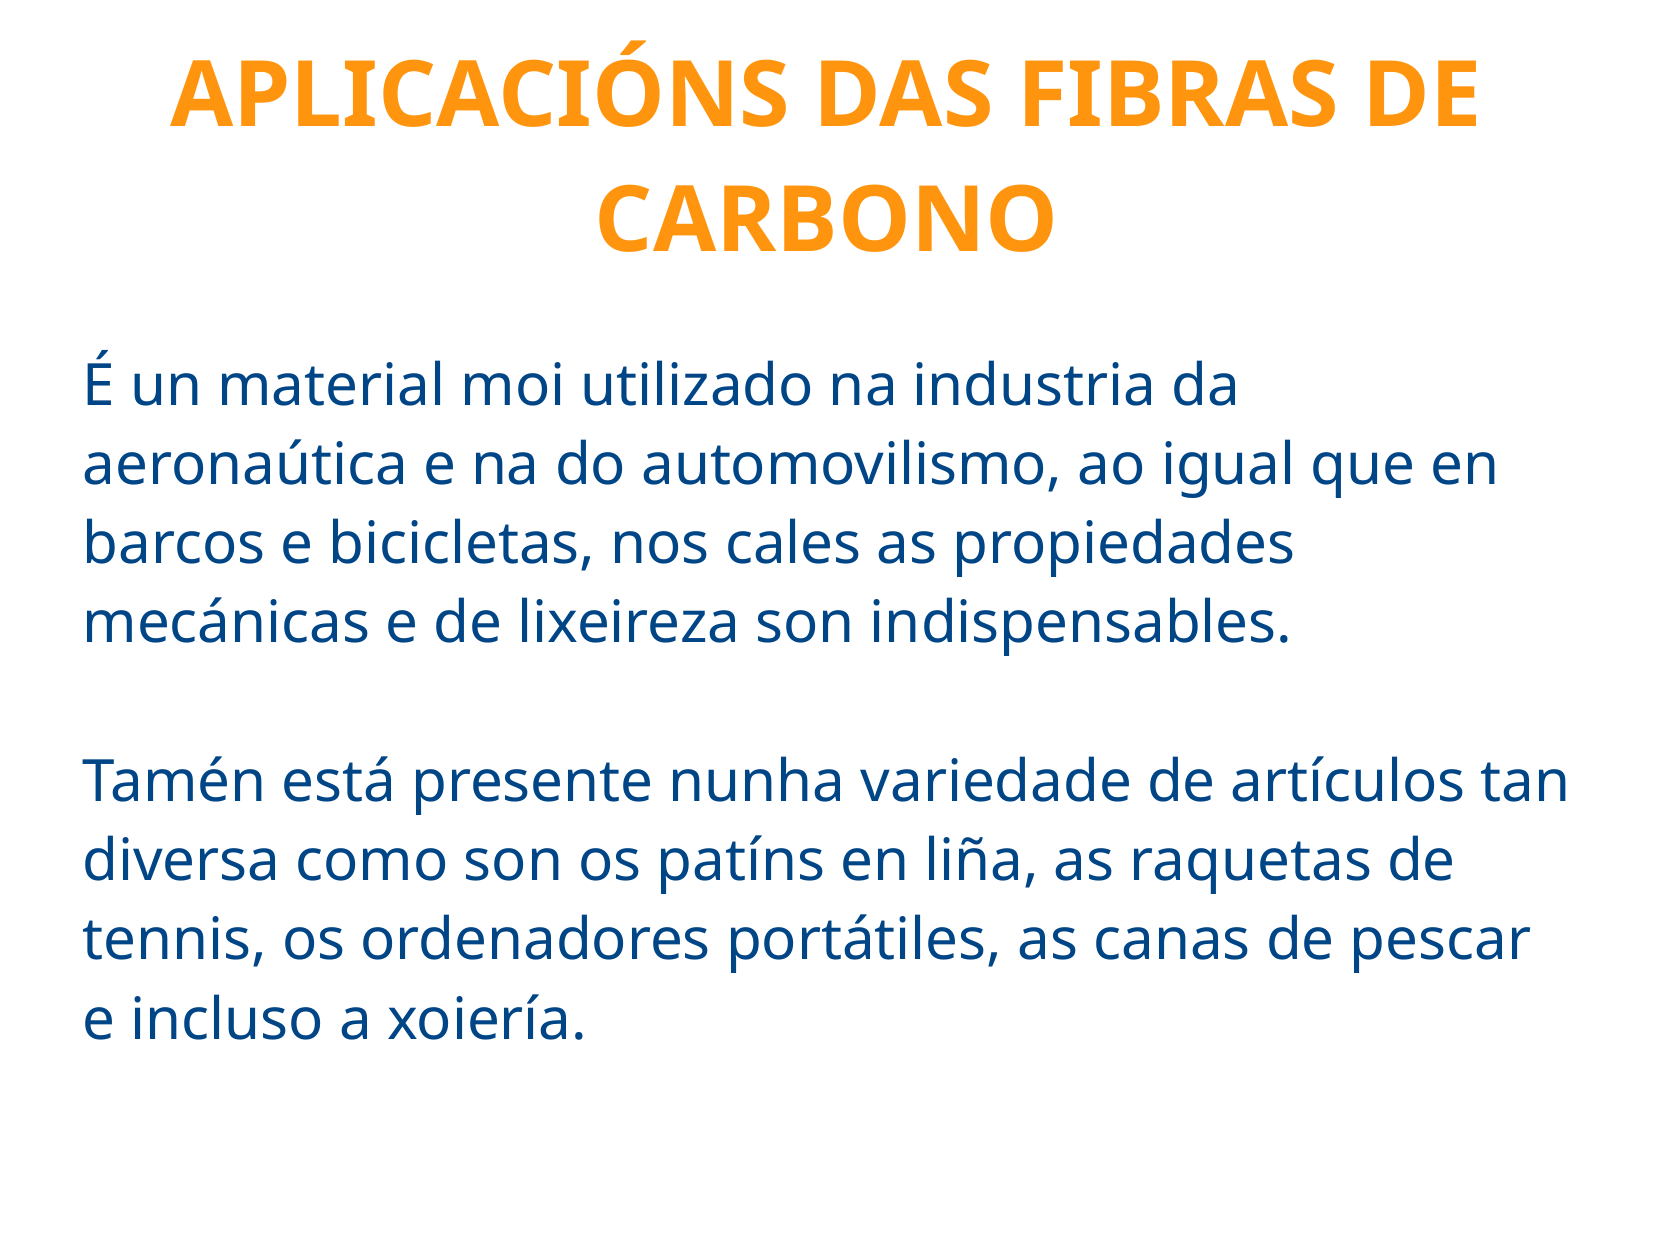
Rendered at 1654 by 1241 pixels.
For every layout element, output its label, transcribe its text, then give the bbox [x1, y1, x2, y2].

title APLICACIÓNS DAS FIBRAS DE CARBONO [82, 25, 1571, 281]
subtitle É un material moi utilizado na industria da aeronaútica e na do automovilismo, ao igual que en barcos e bicicletas, nos cales as propiedades mecánicas e de lixeireza son indispensables. Tamén está presente nunha variedade de artículos tan diversa como son os patíns en liña, as raquetas de tennis, os ordenadores portátiles, as canas de pescar e incluso a xoiería. [82, 297, 1571, 1102]
